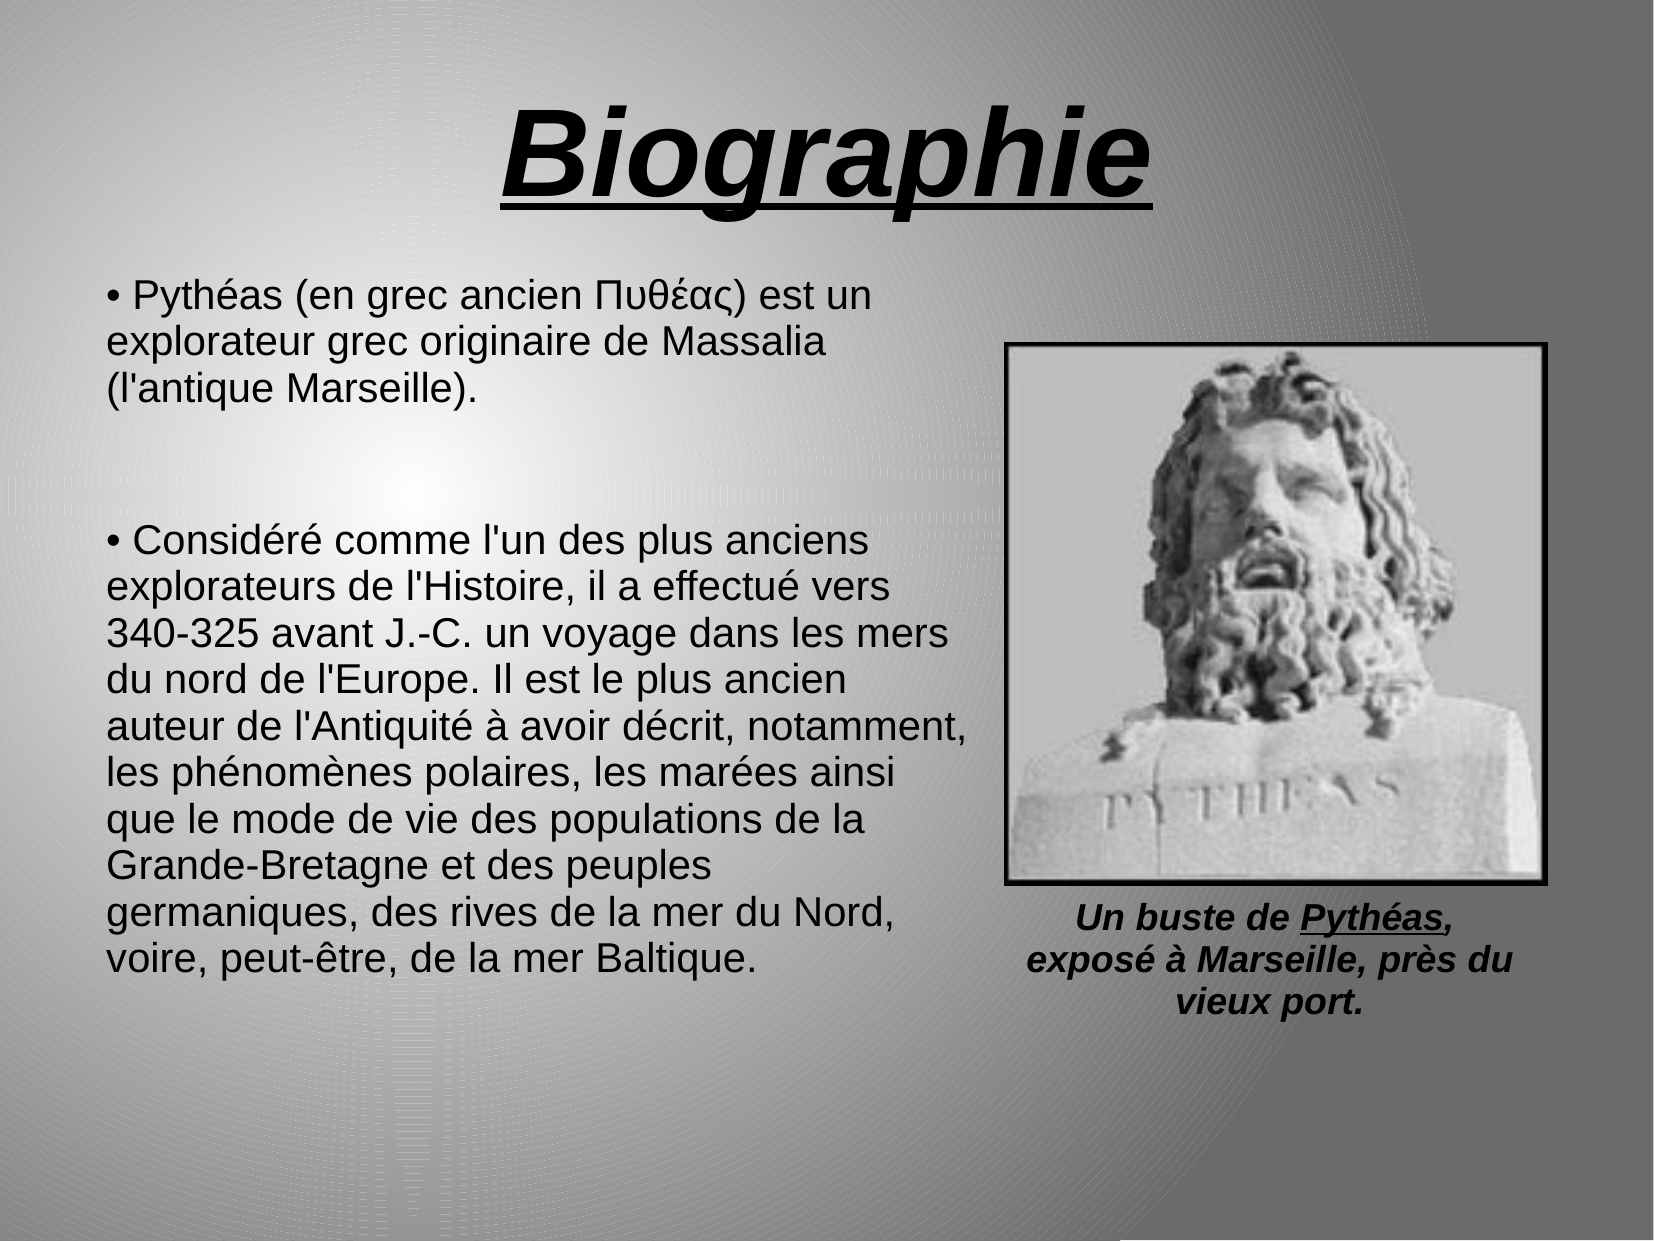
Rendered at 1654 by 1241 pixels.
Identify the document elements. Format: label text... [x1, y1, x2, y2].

picture [1004, 342, 1548, 886]
title Biographie [82, 49, 1571, 257]
list • Pythéas (en grec ancien Πυθέας) est un explorateur grec originaire de Massalia (l'antique Marseille). • Considéré comme l'un des plus anciens explorateurs de l'Histoire, il a effectué vers 340-325 avant J.-C. un voyage dans les mers du nord de l'Europe. Il est le plus ancien auteur de l'Antiquité à avoir décrit, notamment, les phénomènes polaires, les marées ainsi que le mode de vie des populations de la Grande-Bretagne et des peuples germaniques, des rives de la mer du Nord, voire, peut-être, de la mer Baltique. [35, 271, 969, 1229]
text_box Un buste de Pythéas, exposé à Marseille, près du vieux port. [1004, 888, 1536, 1075]
